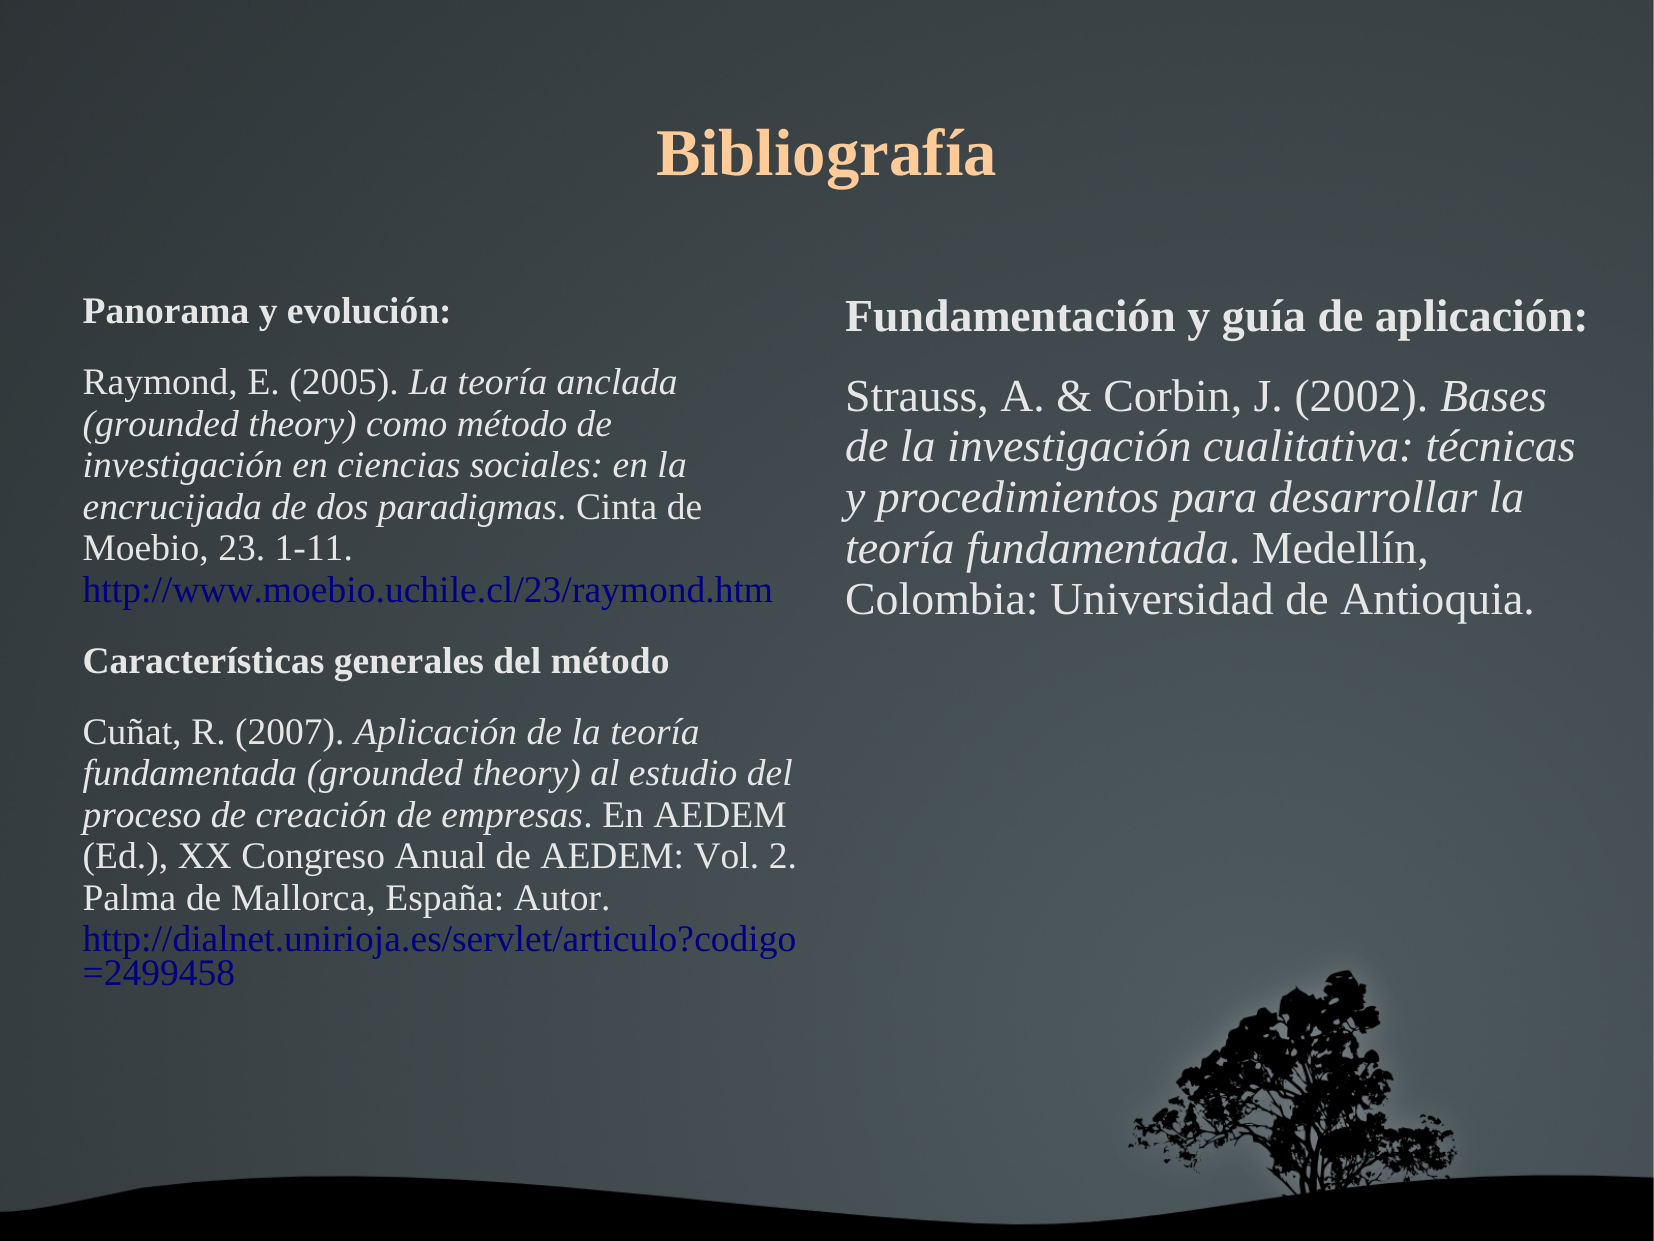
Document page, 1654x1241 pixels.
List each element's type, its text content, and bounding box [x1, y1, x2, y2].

list Fundamentación y guía de aplicación: Strauss, A. & Corbin, J. (2002). Bases de la investigación cualitativa: técnicas y procedimientos para desarrollar la teoría fundamentada. Medellín, Colombia: Universidad de Antioquia. [845, 290, 1595, 1109]
picture [0, 0, 1654, 1241]
title Bibliografía [82, 49, 1571, 257]
list Panorama y evolución: Raymond, E. (2005). La teoría anclada (grounded theory) como método de investigación en ciencias sociales: en la encrucijada de dos paradigmas. Cinta de Moebio, 23. 1-11. http://www.moebio.uchile.cl/23/raymond.htm Características generales del método Cuñat, R. (2007). Aplicación de la teoría fundamentada (grounded theory) al estudio del proceso de creación de empresas. En AEDEM (Ed.), XX Congreso Anual de AEDEM: Vol. 2. Palma de Mallorca, España: Autor. http://dialnet.unirioja.es/servlet/articulo?codigo=2499458 [82, 290, 809, 1109]
